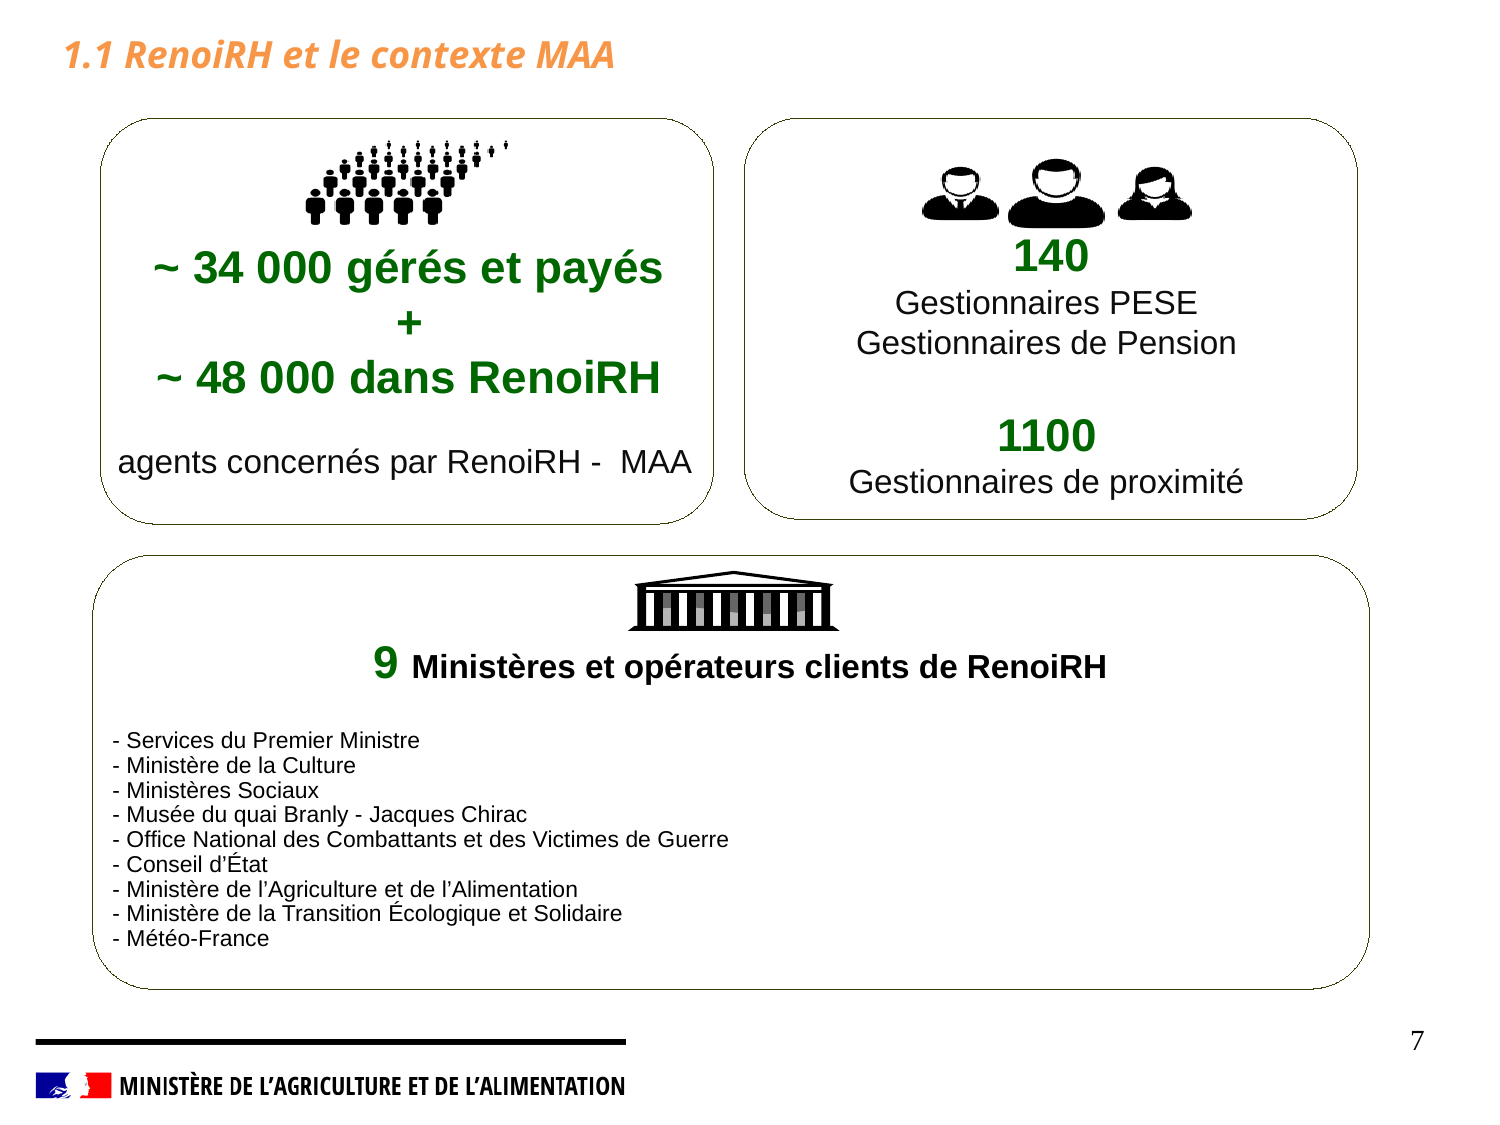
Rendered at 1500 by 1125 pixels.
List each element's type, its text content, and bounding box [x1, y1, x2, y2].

picture [627, 570, 842, 632]
text_box agents concernés par RenoiRH - MAA [84, 428, 726, 493]
text_box 140 Gestionnaires PESE Gestionnaires de Pension 1100 Gestionnaires de proximité [744, 334, 1349, 392]
text_box ~ 34 000 gérés et payés + ~ 48 000 dans RenoiRH [120, 230, 699, 321]
text_box 1.1 RenoiRH et le contexte MAA [47, 23, 1482, 129]
picture [297, 133, 514, 230]
picture [908, 146, 1207, 232]
picture [35, 1039, 626, 1099]
text_box 9 Ministères et opérateurs clients de RenoiRH - Services du Premier Ministre - Ministère de la Culture - Ministères Sociaux - Musée du quai Branly - Jacques Chirac - Office National des Combattants et des Victimes de Guerre - Conseil d’État - Ministère de l’Agriculture et de l’Alimentation - Ministère de la Transition Écologique et Solidaire - Météo-France [82, 632, 1370, 1022]
